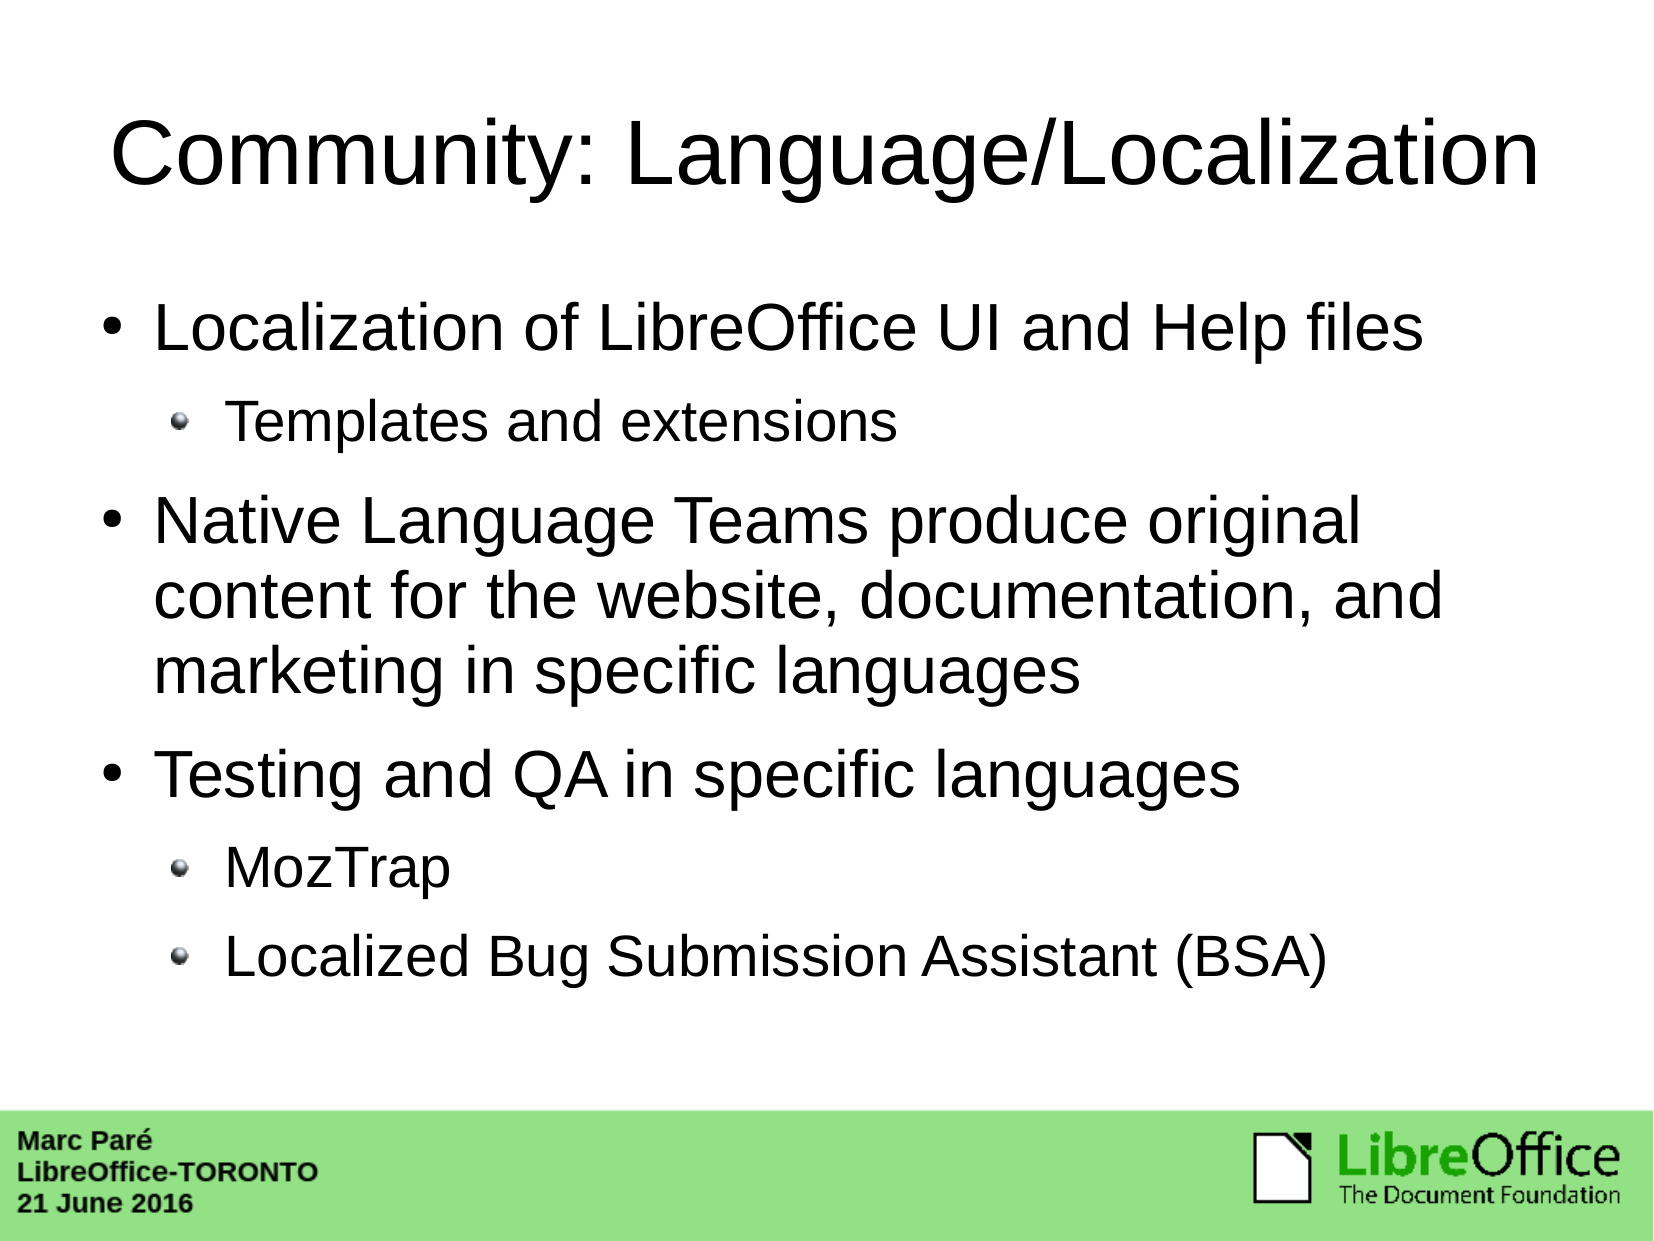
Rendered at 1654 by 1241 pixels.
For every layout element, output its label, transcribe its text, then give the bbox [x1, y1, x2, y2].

list Localization of LibreOffice UI and Help files Templates and extensions Native Language Teams produce original content for the website, documentation, and marketing in specific languages Testing and QA in specific languages MozTrap Localized Bug Submission Assistant (BSA) [82, 290, 1571, 1010]
picture [0, 0, 1654, 1241]
title Community: Language/Localization [82, 49, 1571, 257]
